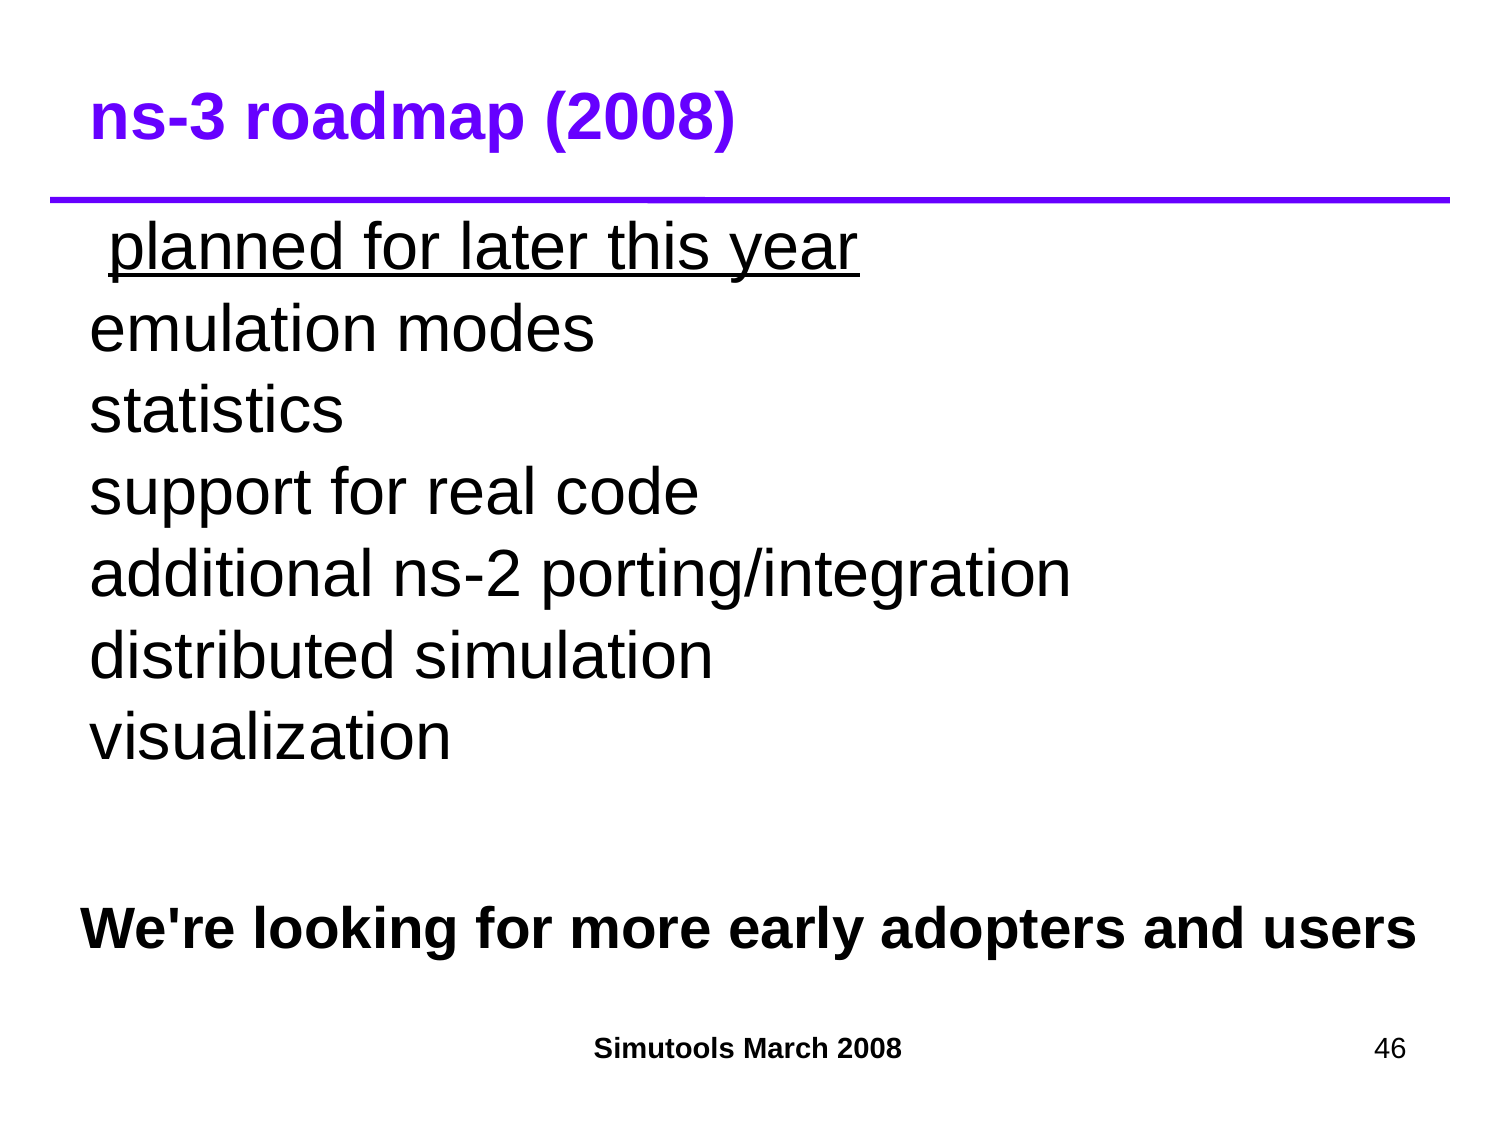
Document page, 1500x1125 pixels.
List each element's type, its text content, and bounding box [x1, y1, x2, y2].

title ns-3 roadmap (2008) [75, 68, 1426, 165]
list planned for later this year emulation modes statistics support for real code additional ns-2 porting/integration distributed simulation visualization [75, 207, 1426, 897]
text_box We're looking for more early adopters and users [0, 897, 1500, 968]
list planned for later this year emulation modes statistics support for real code additional ns-2 porting/integration distributed simulation visualization [75, 968, 1426, 1112]
